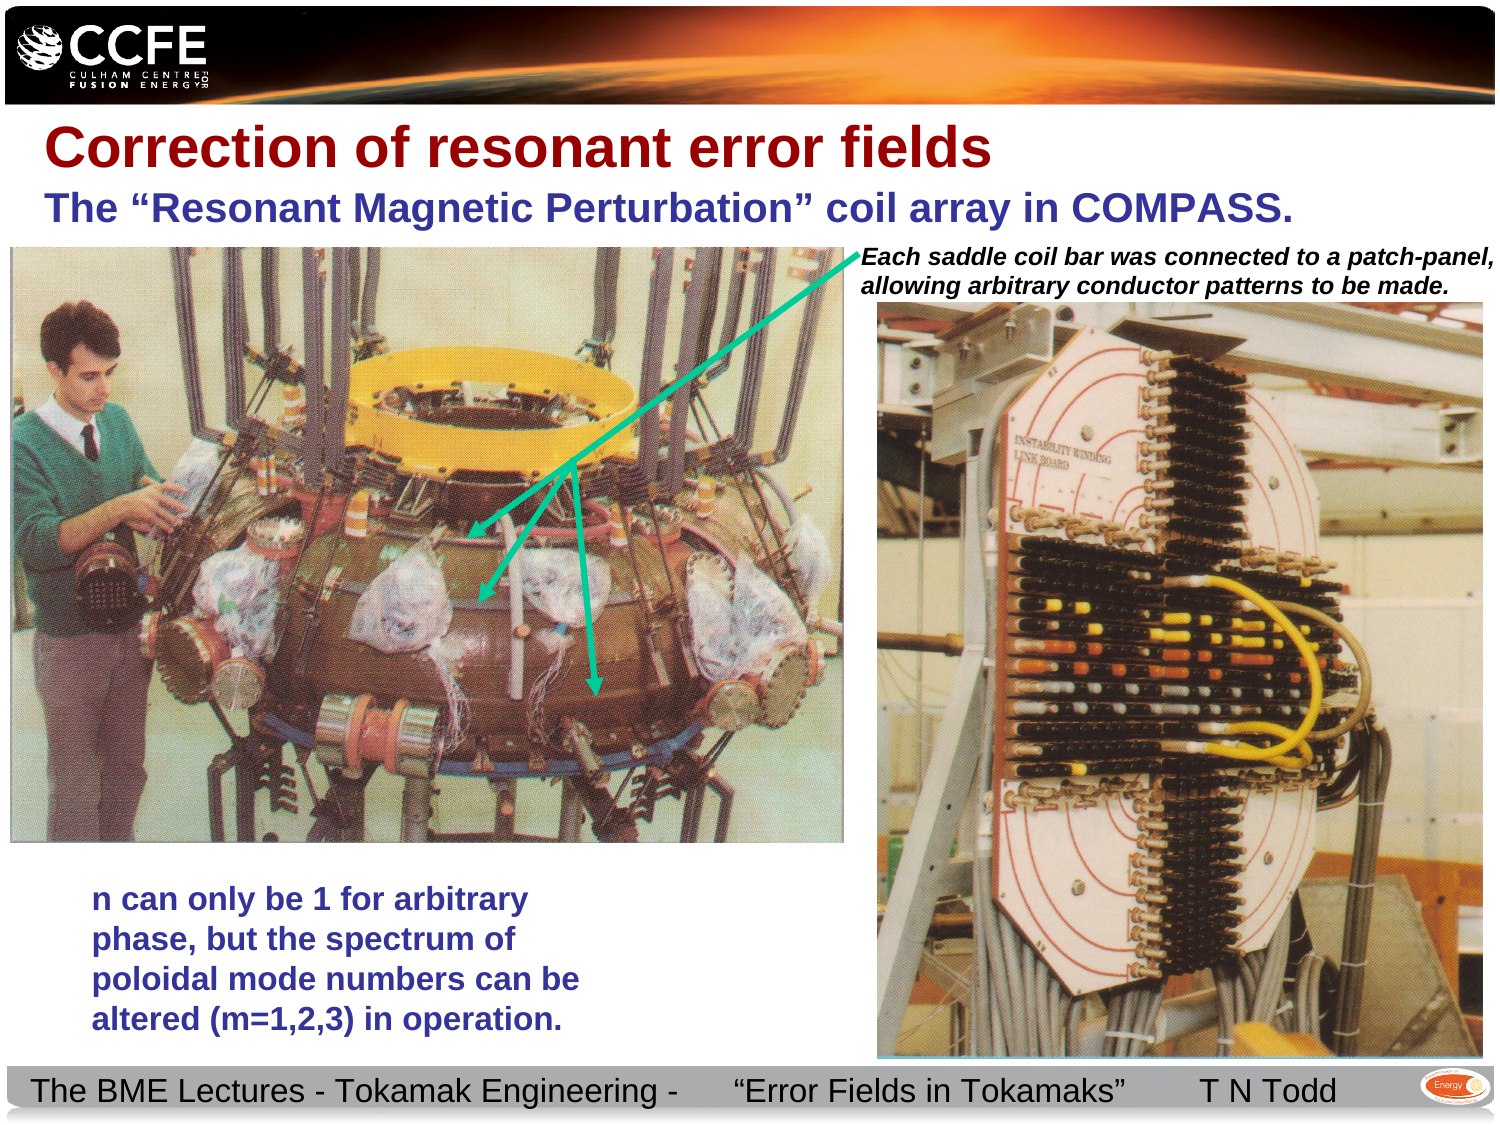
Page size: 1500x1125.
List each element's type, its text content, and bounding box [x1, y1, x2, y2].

text_box The “Resonant Magnetic Perturbation” coil array in COMPASS. [29, 172, 1436, 239]
picture [1421, 1067, 1490, 1106]
text_box n can only be 1 for arbitrary phase, but the spectrum of poloidal mode numbers can be altered (m=1,2,3) in operation. [76, 869, 656, 1045]
text_box Correction of resonant error fields [29, 101, 1034, 172]
picture [877, 308, 1483, 1059]
text_box Each saddle coil bar was connected to a patch-panel, allowing arbitrary conductor patterns to be made. [846, 232, 1500, 308]
picture [5, 6, 1495, 105]
picture [10, 247, 844, 843]
